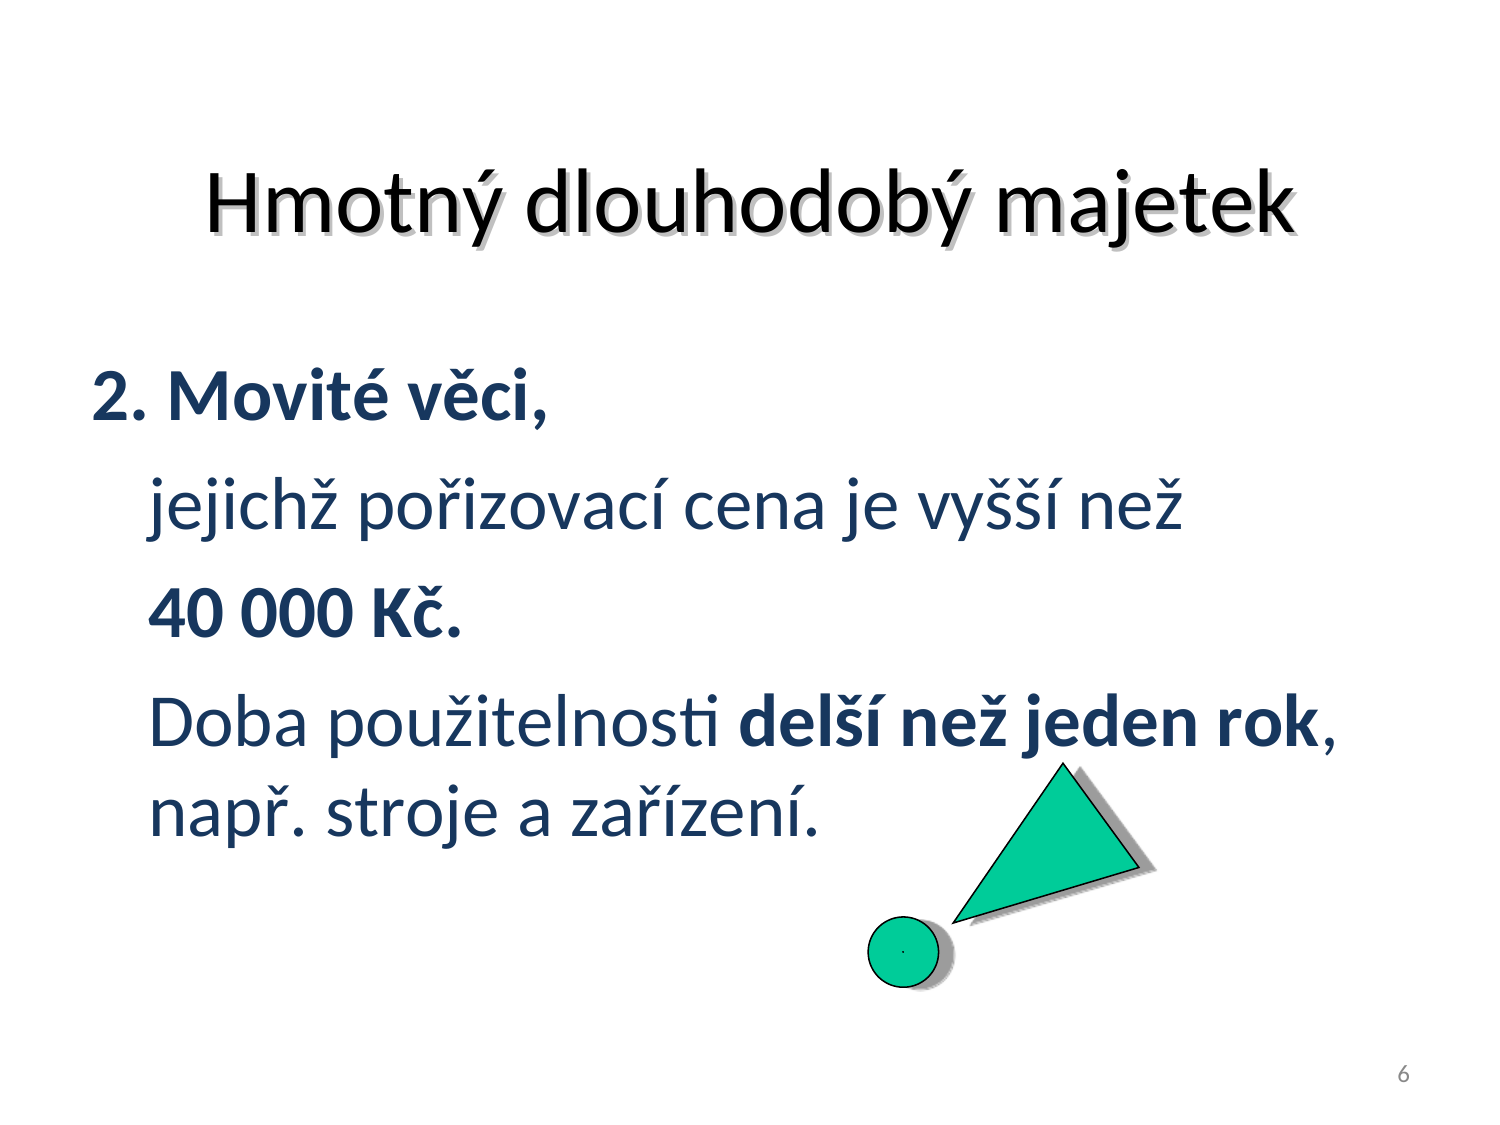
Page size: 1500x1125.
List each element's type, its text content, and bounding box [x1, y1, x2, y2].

list 2. Movité věci, jejichž pořizovací cena je vyšší než 40 000 Kč. Doba použitelnosti delší než jeden rok, např. stroje a zařízení. [76, 338, 1427, 1005]
title Hmotný dlouhodobý majetek [76, 101, 1427, 290]
text_box <číslo> [1074, 1042, 1426, 1103]
